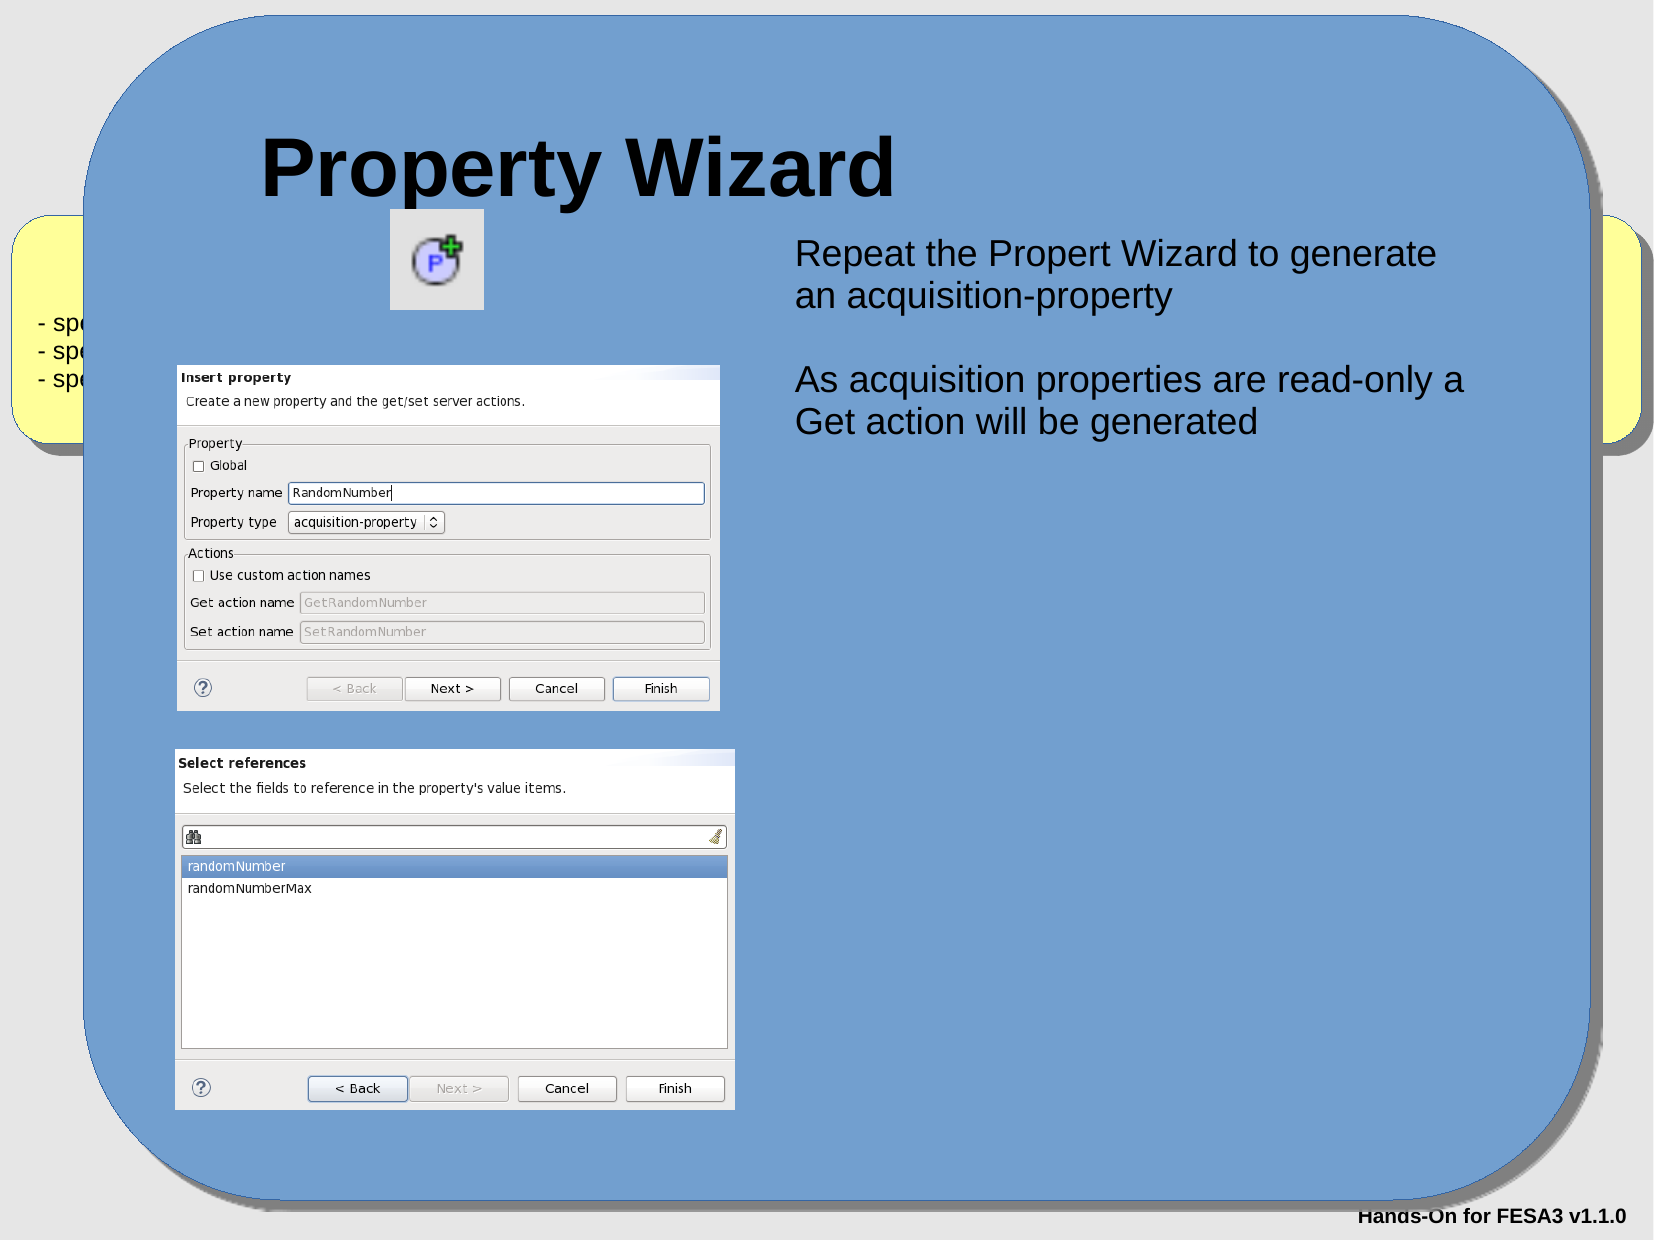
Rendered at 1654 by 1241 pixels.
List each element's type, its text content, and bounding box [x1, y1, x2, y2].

text_box [83, 15, 1591, 1201]
text_box Property Wizard [245, 67, 1486, 196]
picture [177, 365, 720, 711]
picture [175, 749, 736, 1111]
picture [390, 209, 484, 310]
text_box Repeat the Propert Wizard to generate an acquisition-property As acquisition properties are read-only a Get action will be generated [780, 225, 1486, 534]
